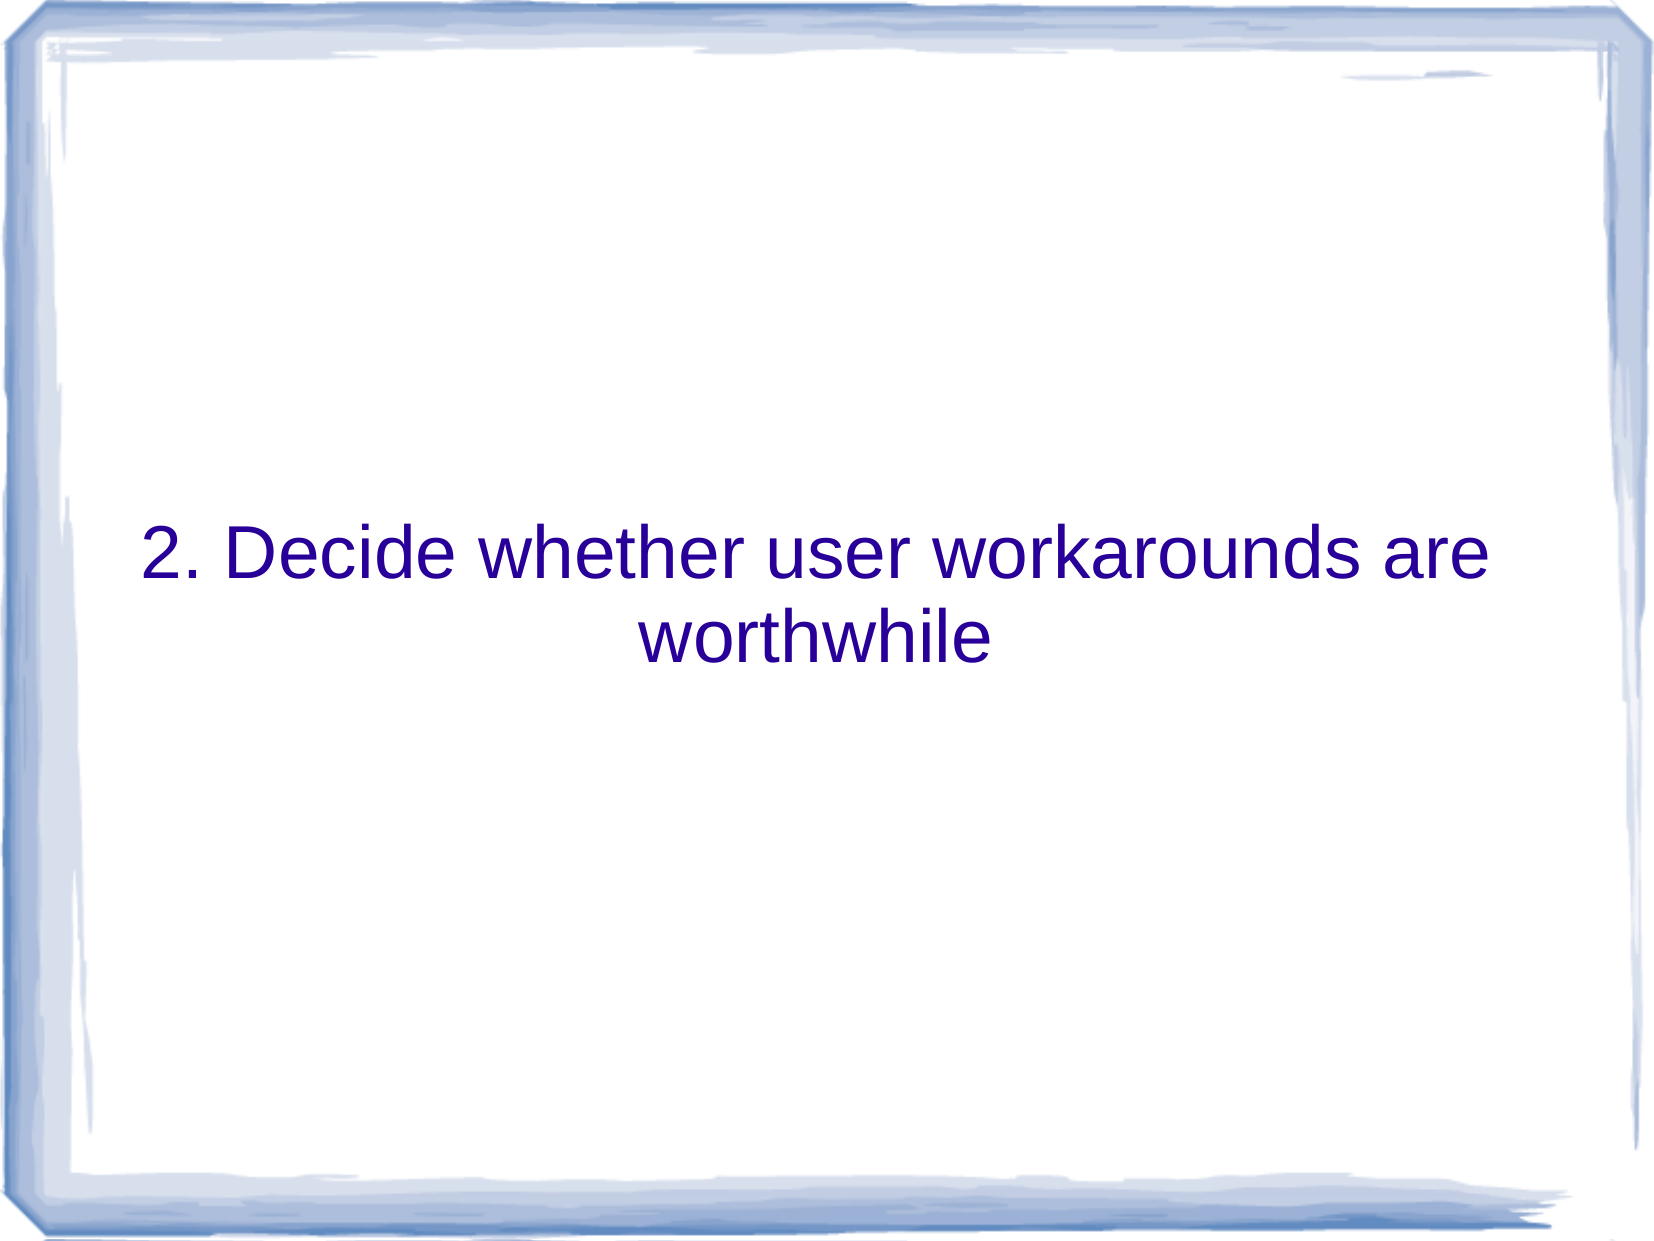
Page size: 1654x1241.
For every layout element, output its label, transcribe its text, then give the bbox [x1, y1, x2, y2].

picture [0, 0, 1654, 1241]
title 2. Decide whether user workarounds are worthwhile [89, 490, 1543, 698]
